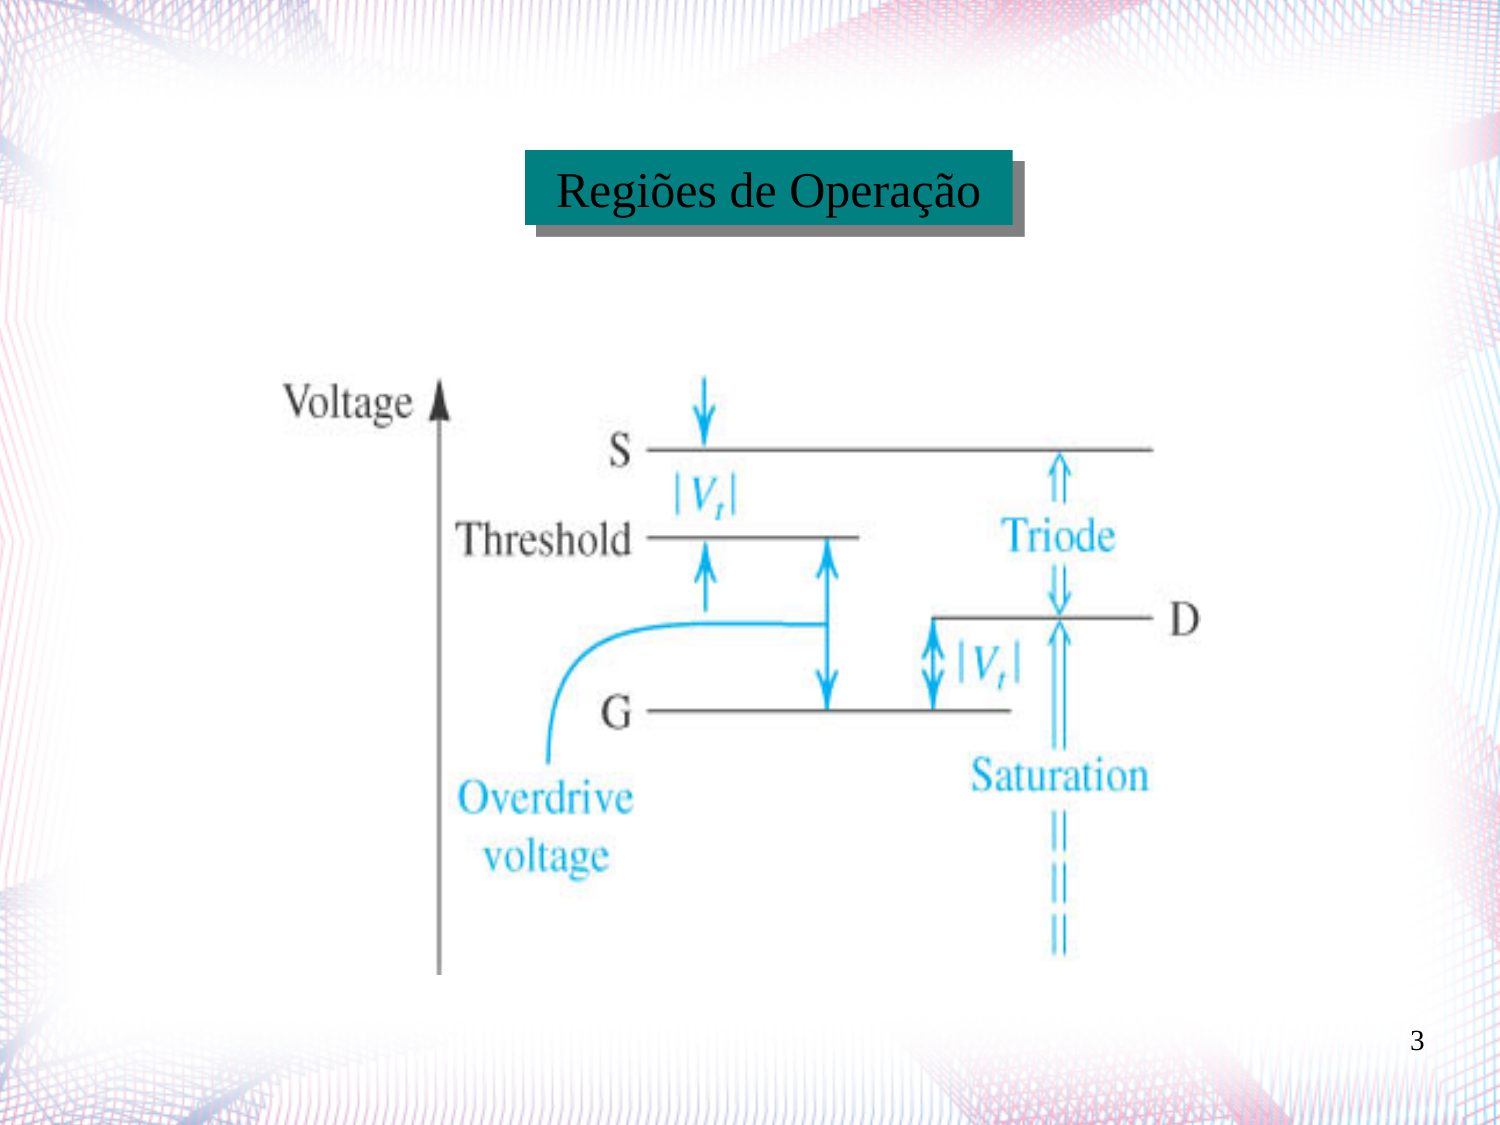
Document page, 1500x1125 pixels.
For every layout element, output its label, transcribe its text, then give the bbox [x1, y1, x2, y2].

text_box Regiões de Operação [525, 150, 1013, 225]
picture [0, 0, 1500, 1125]
